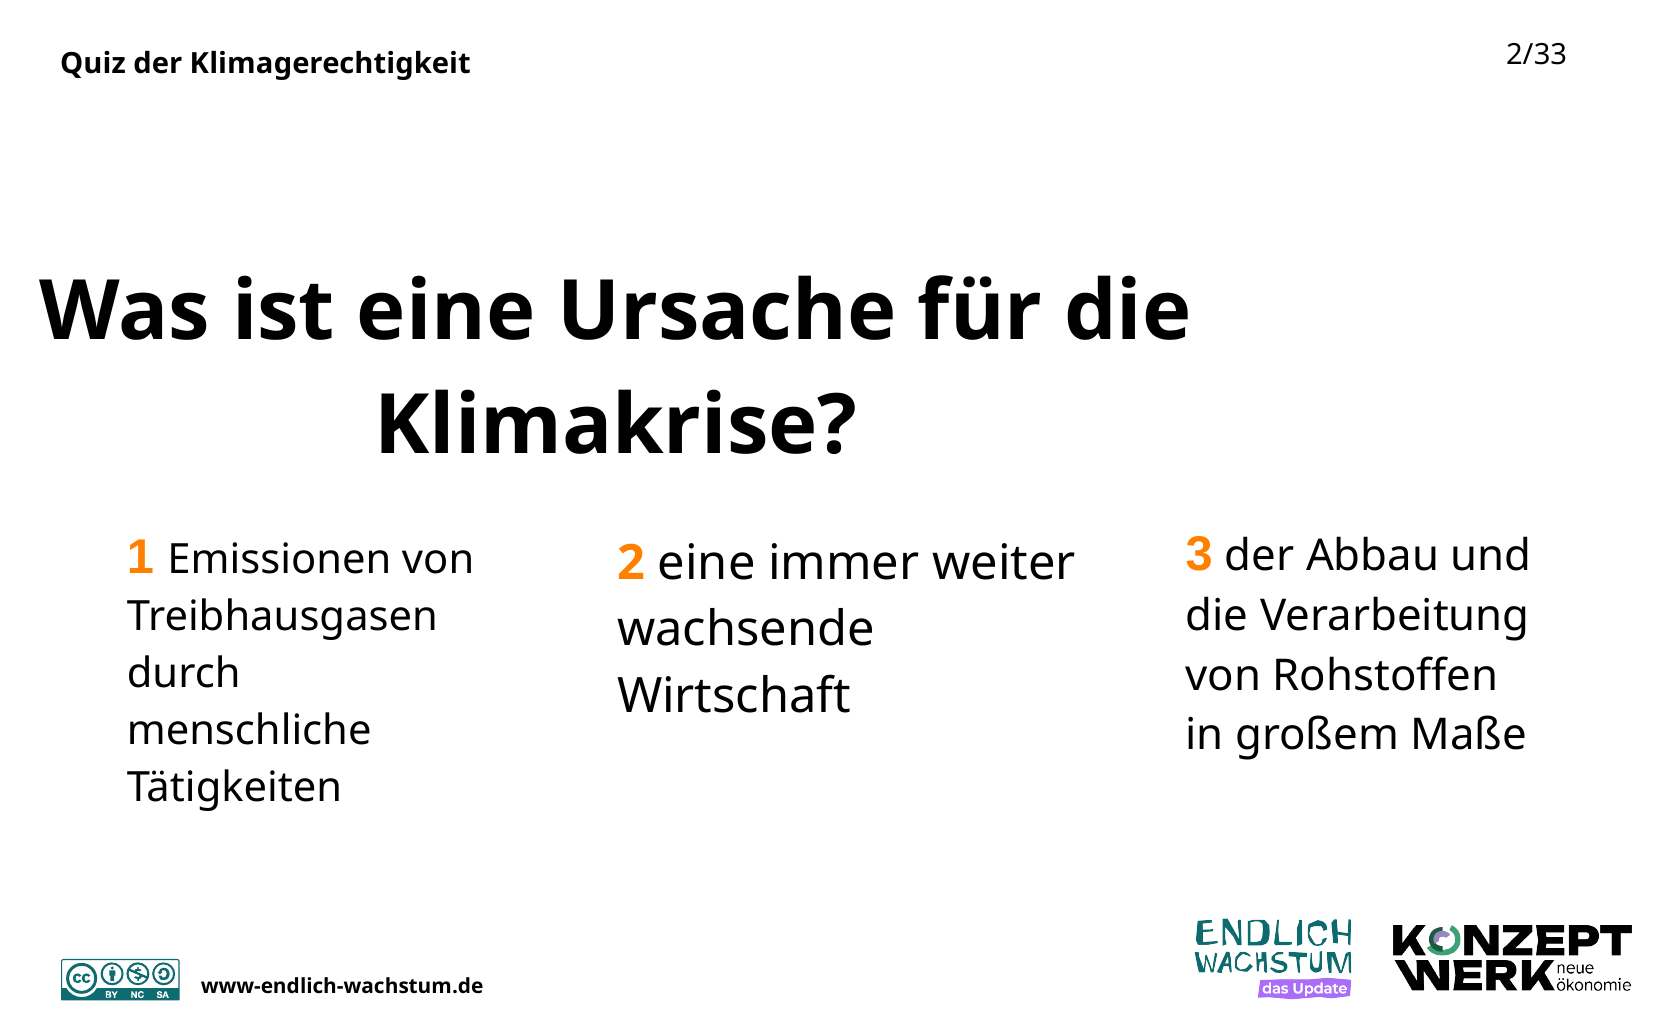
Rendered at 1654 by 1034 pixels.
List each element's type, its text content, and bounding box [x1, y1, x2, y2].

title Was ist eine Ursache für die Klimakrise? [39, 250, 1654, 486]
text_box 3 der Abbau und die Verarbeitung von Rohstoffen in großem Maße [1099, 516, 1561, 790]
text_box 2 eine immer weiter wachsende Wirtschaft [531, 520, 1093, 837]
text_box 1 Emissionen von Treibhausgasen durch menschliche Tätigkeiten [41, 521, 502, 833]
picture [1387, 917, 1636, 997]
picture [1176, 900, 1374, 1011]
